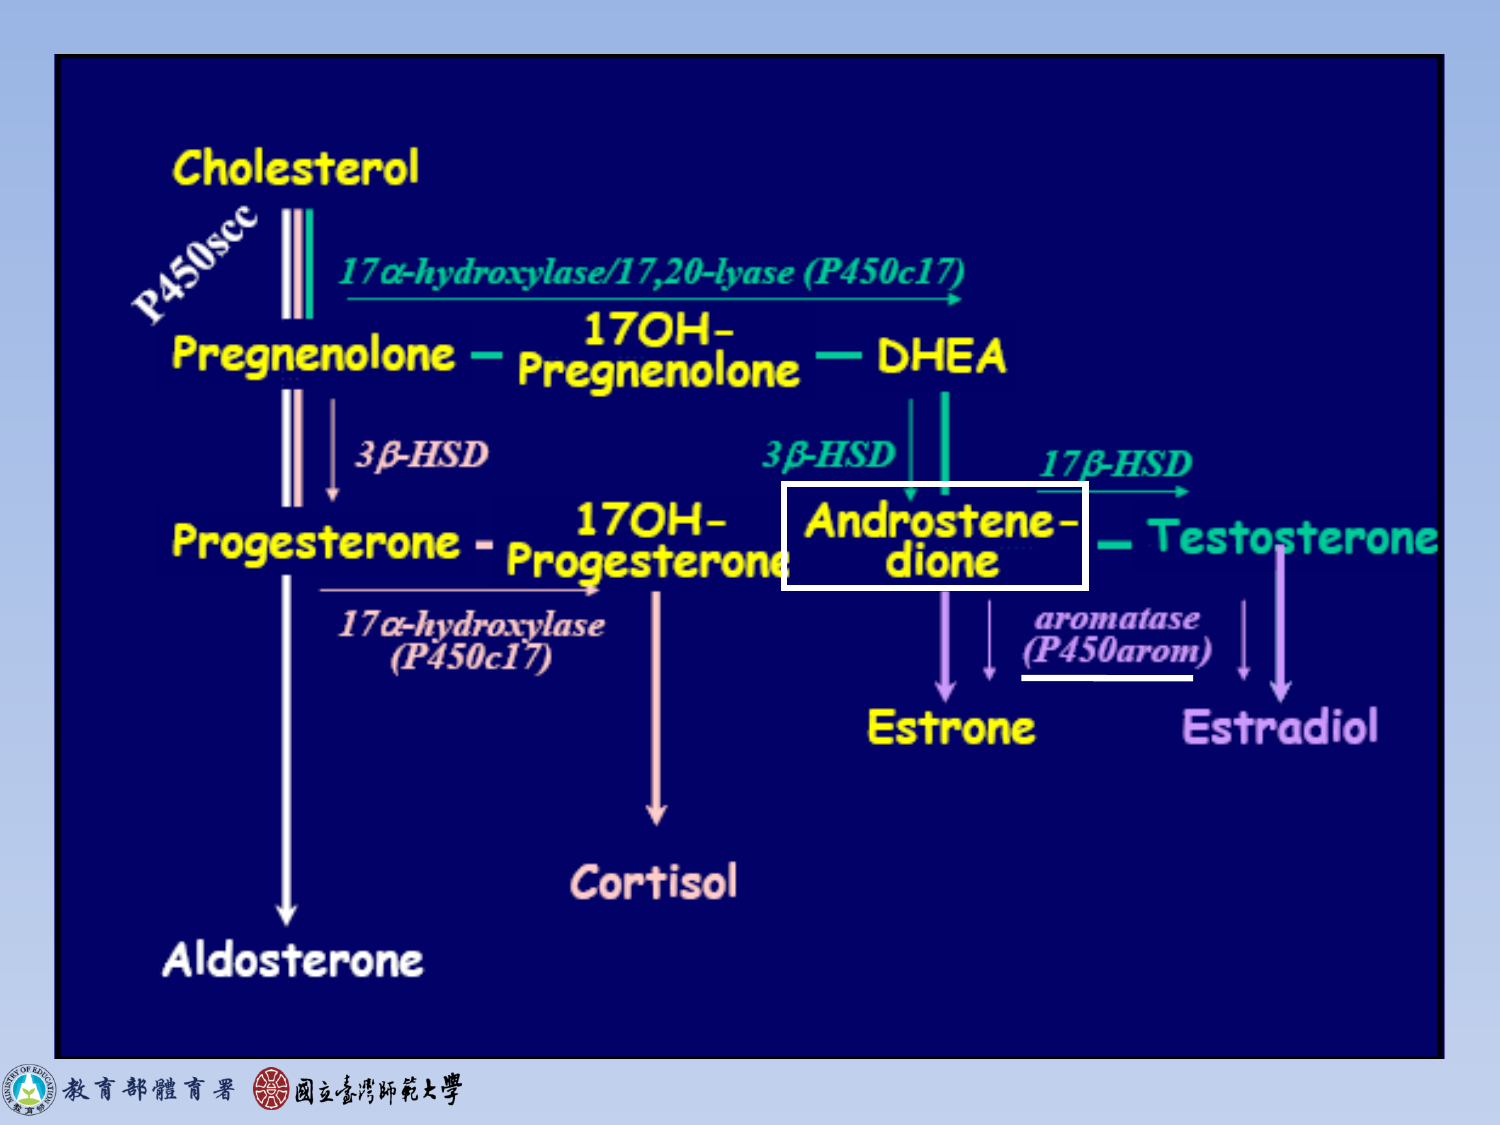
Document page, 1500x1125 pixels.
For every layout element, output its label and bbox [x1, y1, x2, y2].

picture [54, 54, 1446, 1059]
